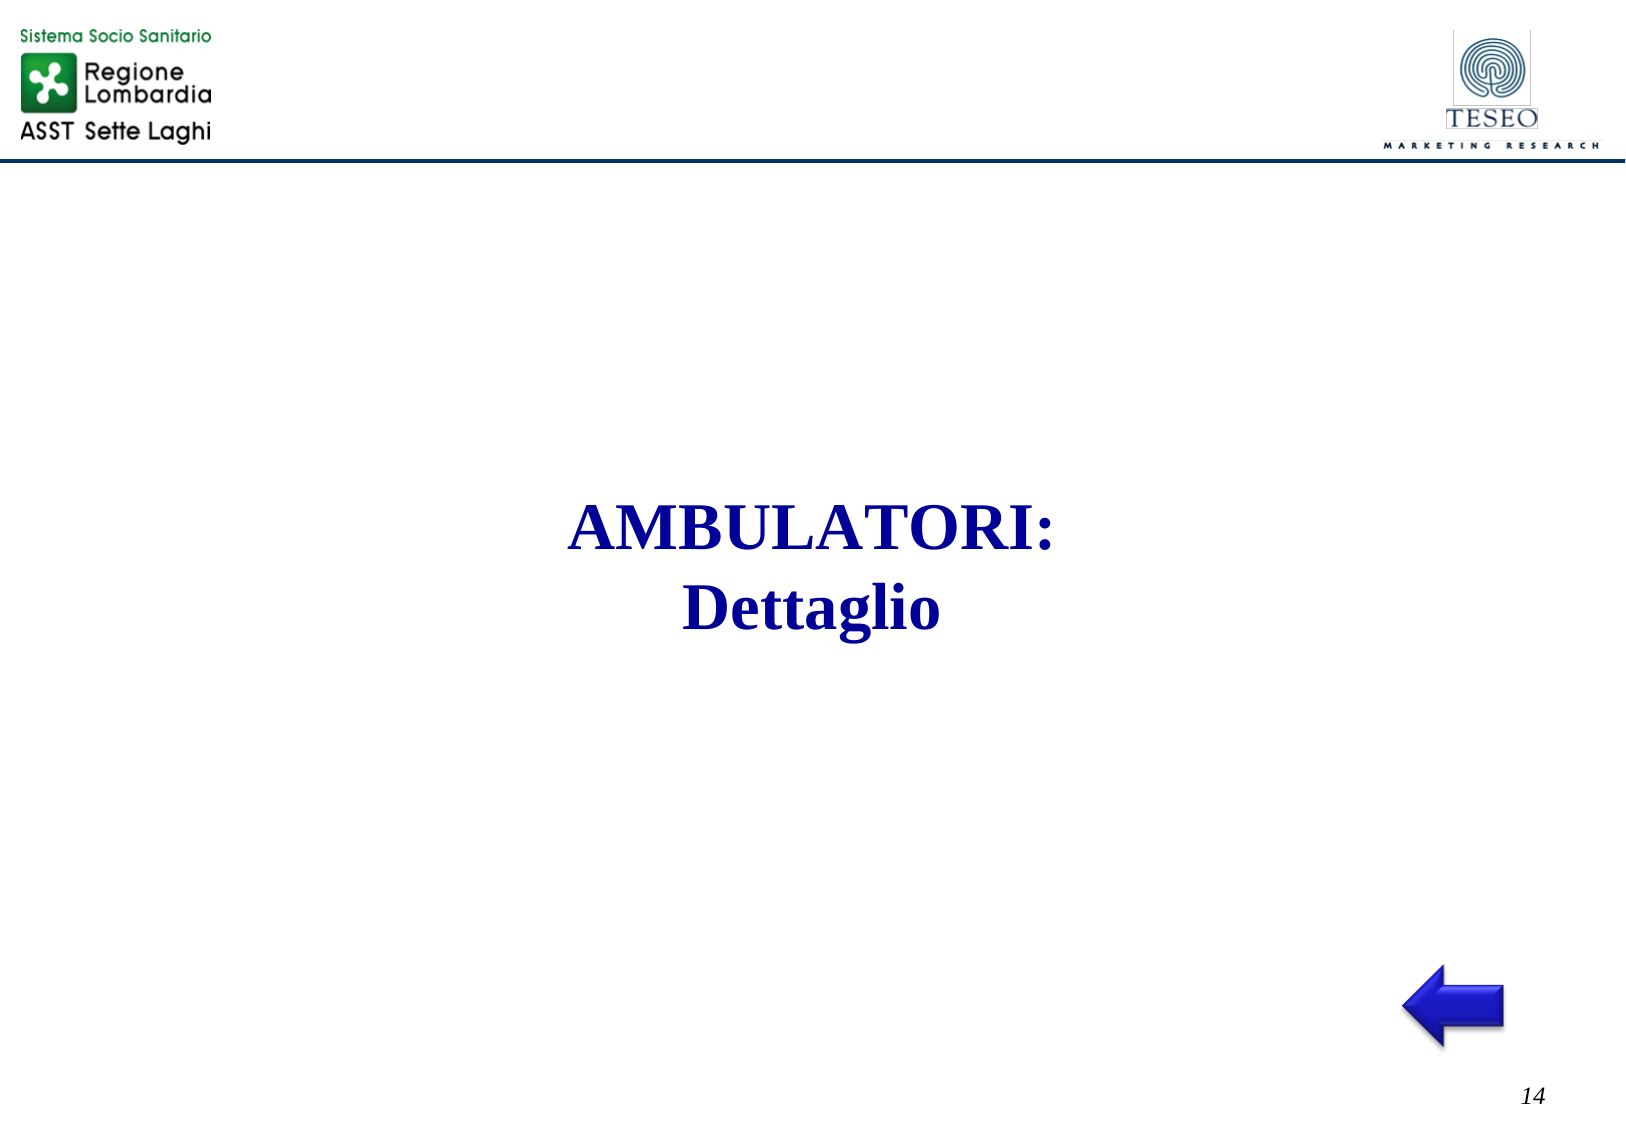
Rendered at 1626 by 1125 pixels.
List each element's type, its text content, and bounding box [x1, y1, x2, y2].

picture [1381, 30, 1604, 149]
picture [21, 26, 211, 148]
text_box AMBULATORI: Dettaglio [121, 469, 1504, 657]
picture [1393, 959, 1512, 1060]
